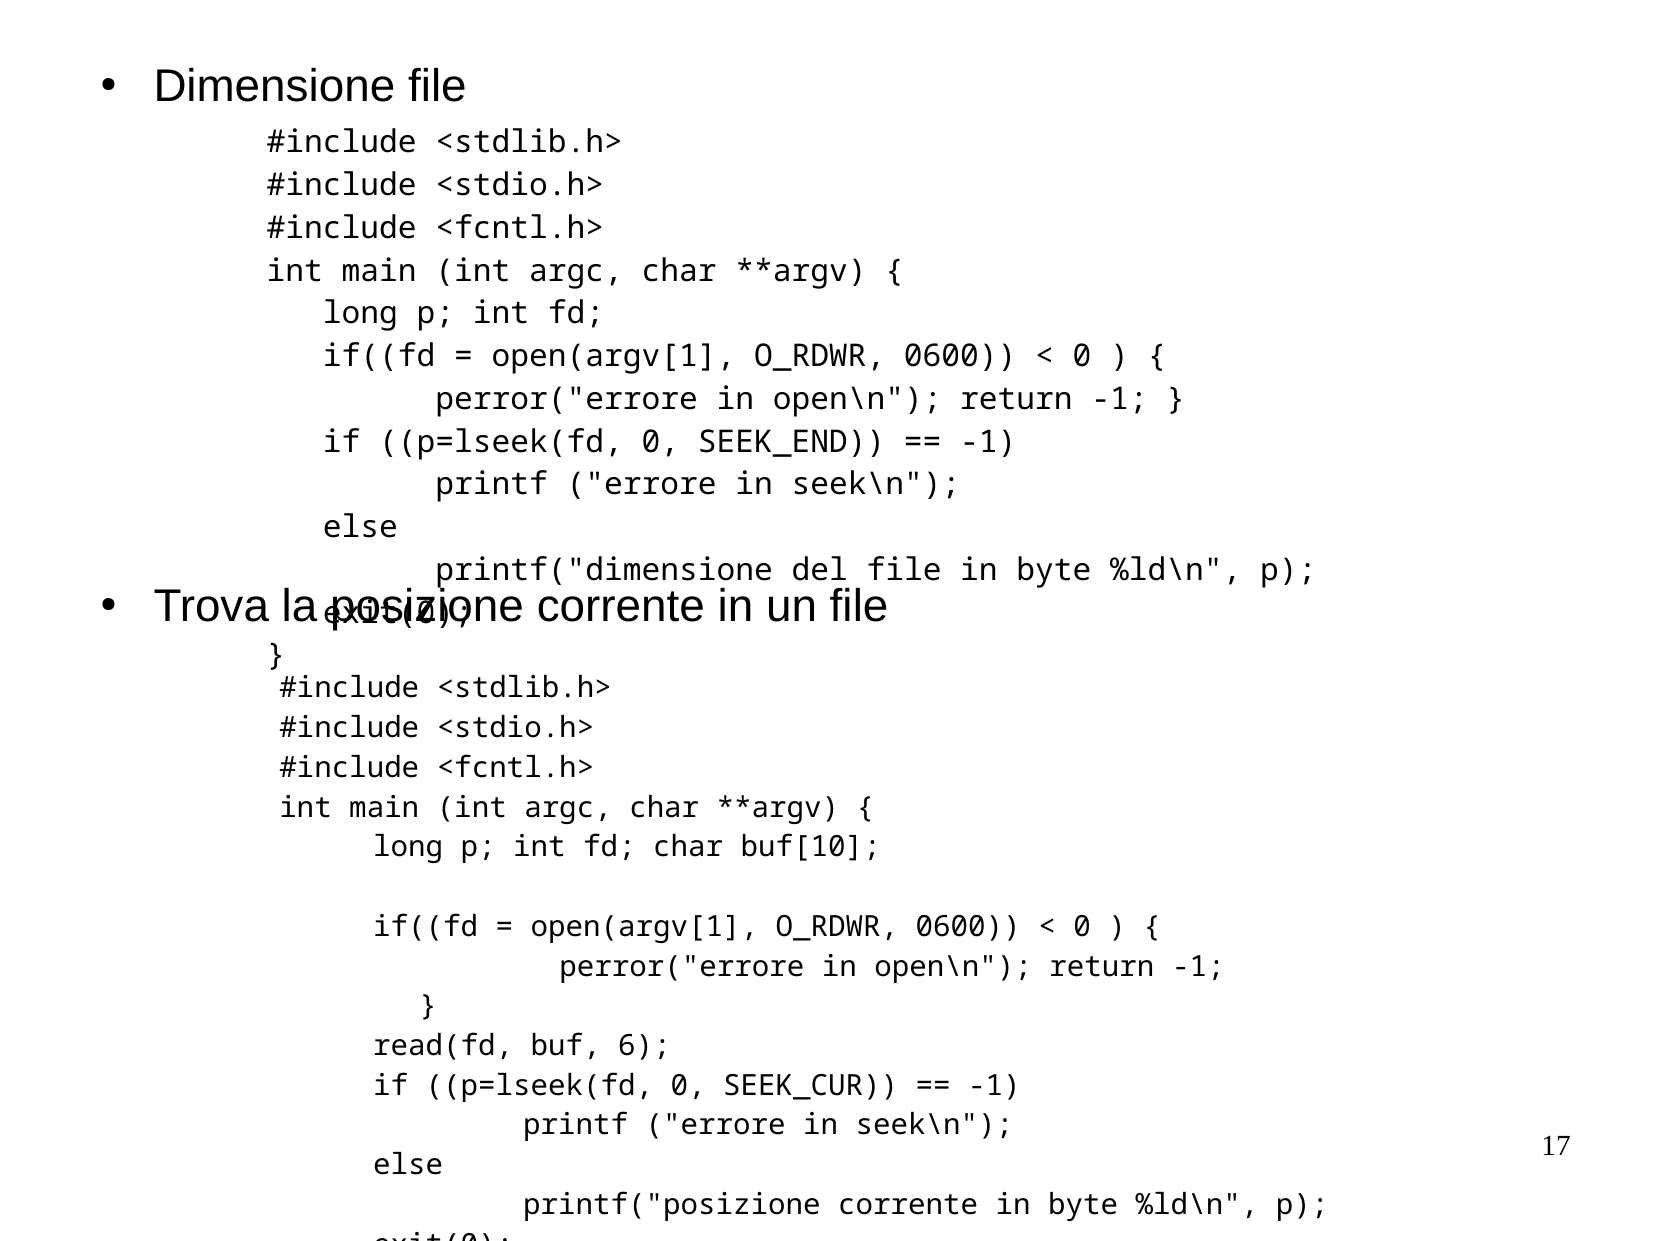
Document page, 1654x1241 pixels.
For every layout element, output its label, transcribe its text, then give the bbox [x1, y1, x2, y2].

text_box #include <stdlib.h> #include <stdio.h> #include <fcntl.h> int main (int argc, char **argv) { long p; int fd; char buf[10]; if((fd = open(argv[1], O_RDWR, 0600)) < 0 ) { perror("errore in open\n"); return -1; } read(fd, buf, 6); if ((p=lseek(fd, 0, SEEK_CUR)) == -1) printf ("errore in seek\n"); else printf("posizione corrente in byte %ld\n", p); exit(0); } [264, 659, 1591, 1241]
text_box #include <stdlib.h> #include <stdio.h> #include <fcntl.h> int main (int argc, char **argv) { long p; int fd; if((fd = open(argv[1], O_RDWR, 0600)) < 0 ) { perror("errore in open\n"); return -1; } if ((p=lseek(fd, 0, SEEK_END)) == -1) printf ("errore in seek\n"); else printf("dimensione del file in byte %ld\n", p); exit(0); } [251, 111, 1332, 602]
list Dimensione file Trova la posizione corrente in un file [82, 60, 1538, 1126]
